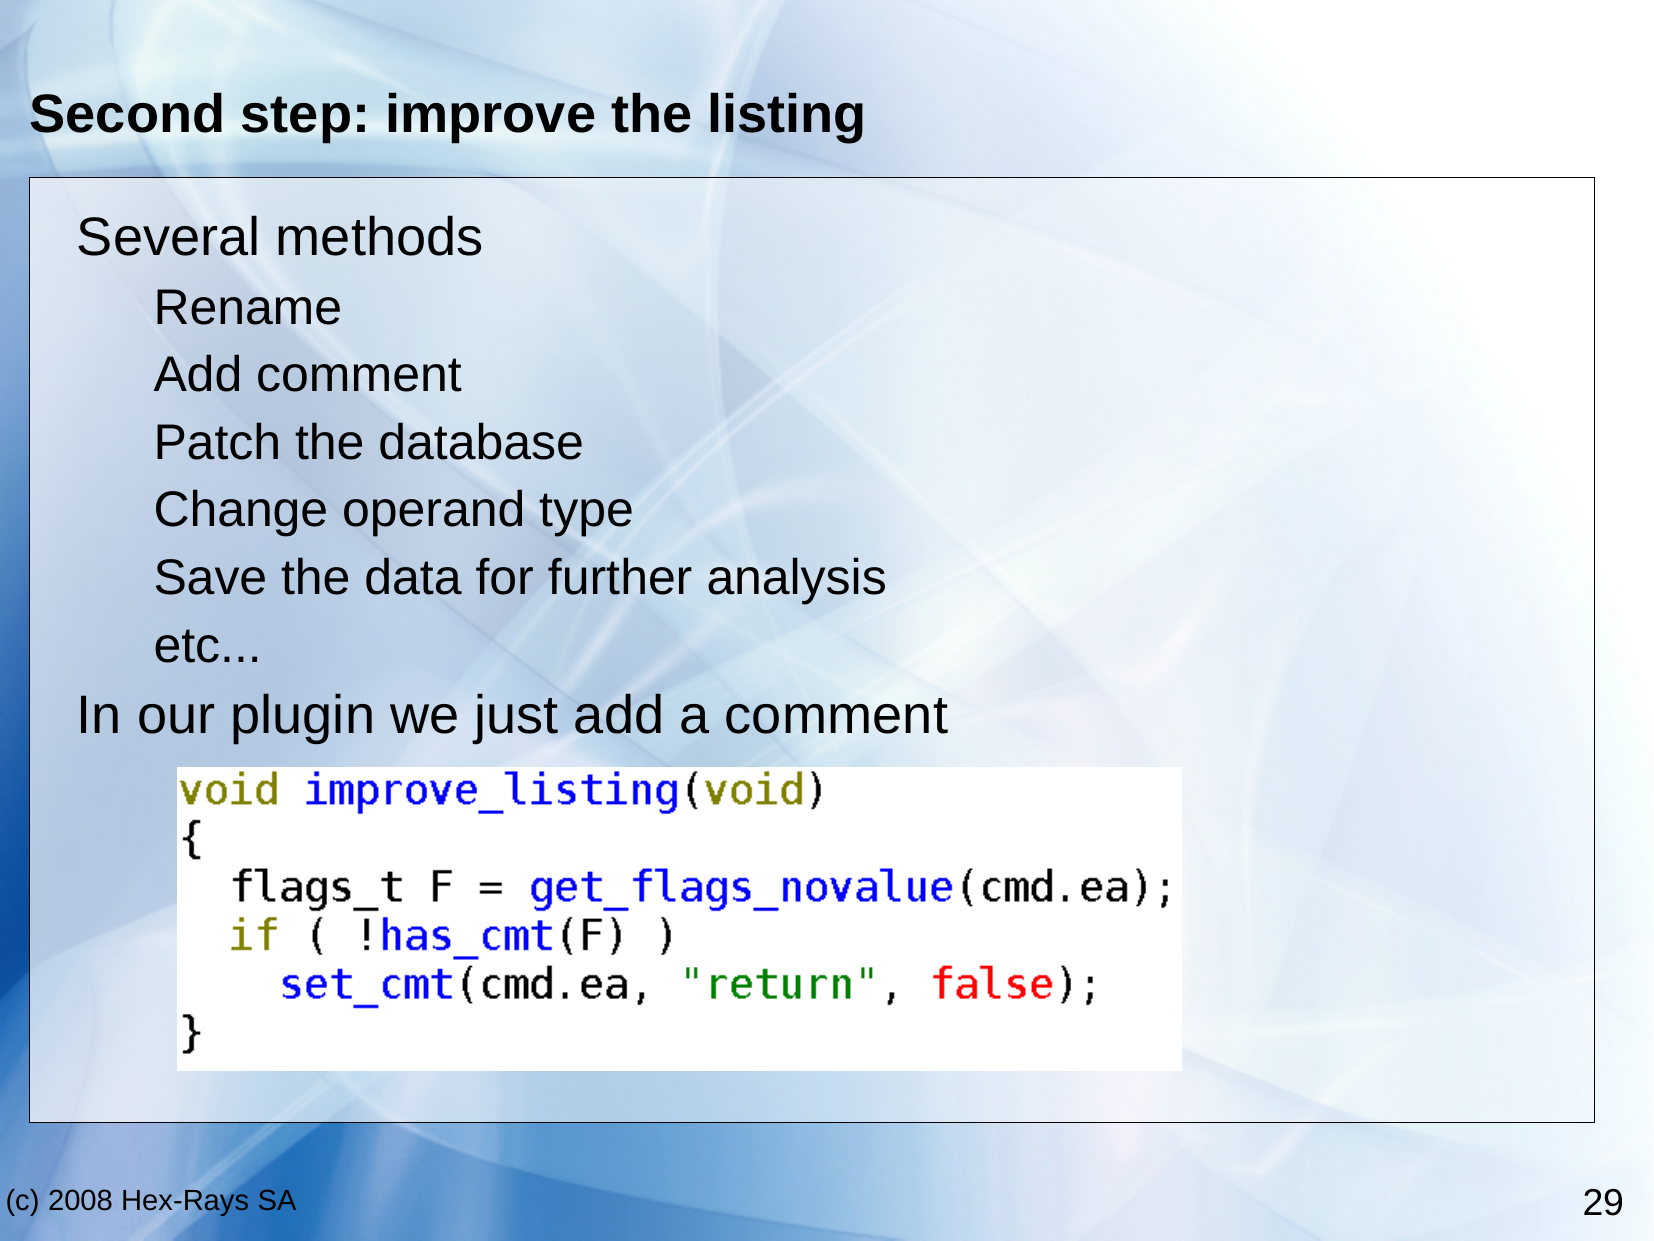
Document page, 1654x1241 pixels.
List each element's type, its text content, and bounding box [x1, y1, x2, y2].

picture [0, 0, 1654, 1241]
title Second step: improve the listing [29, 49, 1506, 178]
list Several methods Rename Add comment Patch the database Change operand type Save the data for further analysis etc... In our plugin we just add a comment [59, 206, 1536, 1123]
